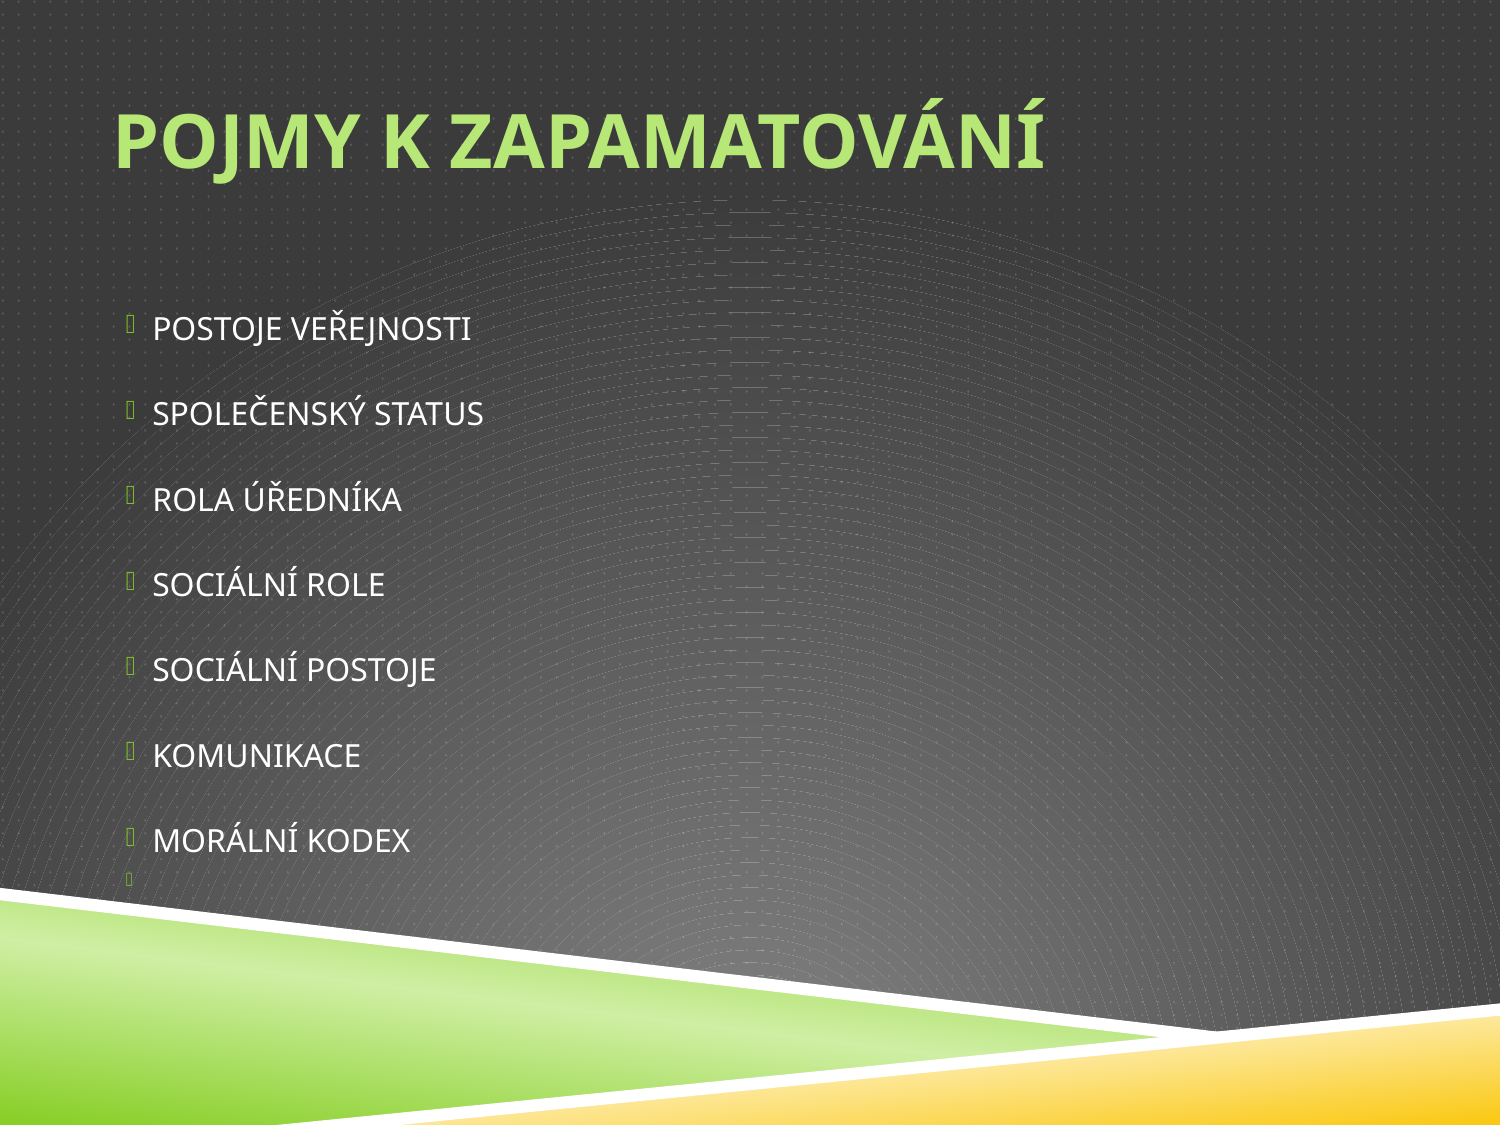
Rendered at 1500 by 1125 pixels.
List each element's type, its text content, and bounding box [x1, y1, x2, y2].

list POSTOJE VEŘEJNOSTI SPOLEČENSKÝ STATUS ROLA ÚŘEDNÍKA SOCIÁLNÍ ROLE SOCIÁLNÍ POSTOJE KOMUNIKACE MORÁLNÍ KODEX [112, 262, 1388, 876]
title POJMY K ZAPAMATOVÁNÍ [112, 45, 1388, 233]
